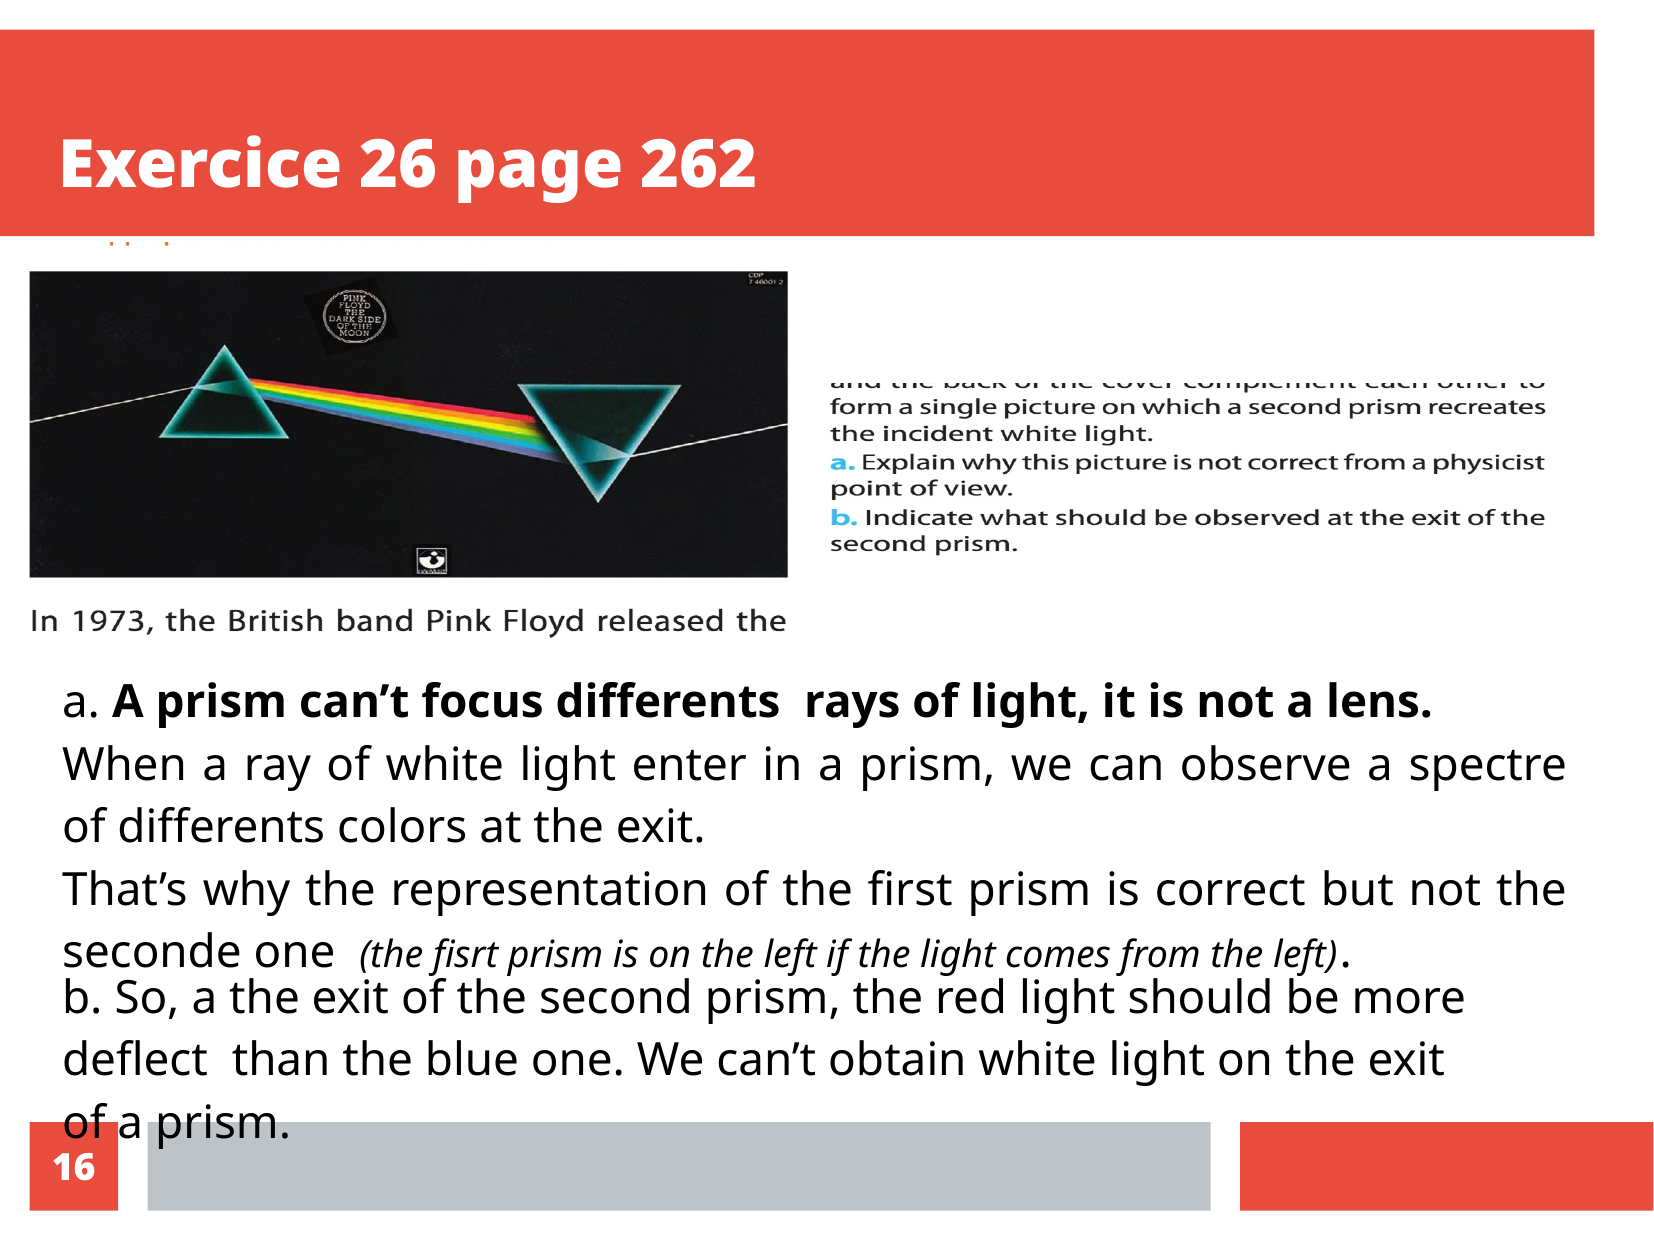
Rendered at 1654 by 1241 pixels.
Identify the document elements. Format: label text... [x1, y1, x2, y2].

picture [814, 383, 1575, 561]
text_box a. A prism can’t focus differents rays of light, it is not a lens. When a ray of white light enter in a prism, we can observe a spectre of differents colors at the exit. That’s why the representation of the first prism is correct but not the seconde one (the fisrt prism is on the left if the light comes from the left). [47, 661, 1583, 964]
title Exercice 26 page 262 [59, 59, 1595, 207]
picture [13, 242, 798, 644]
text_box b. So, a the exit of the second prism, the red light should be more deflect than the blue one. We can’t obtain white light on the exit of a prism. [47, 956, 1501, 1087]
